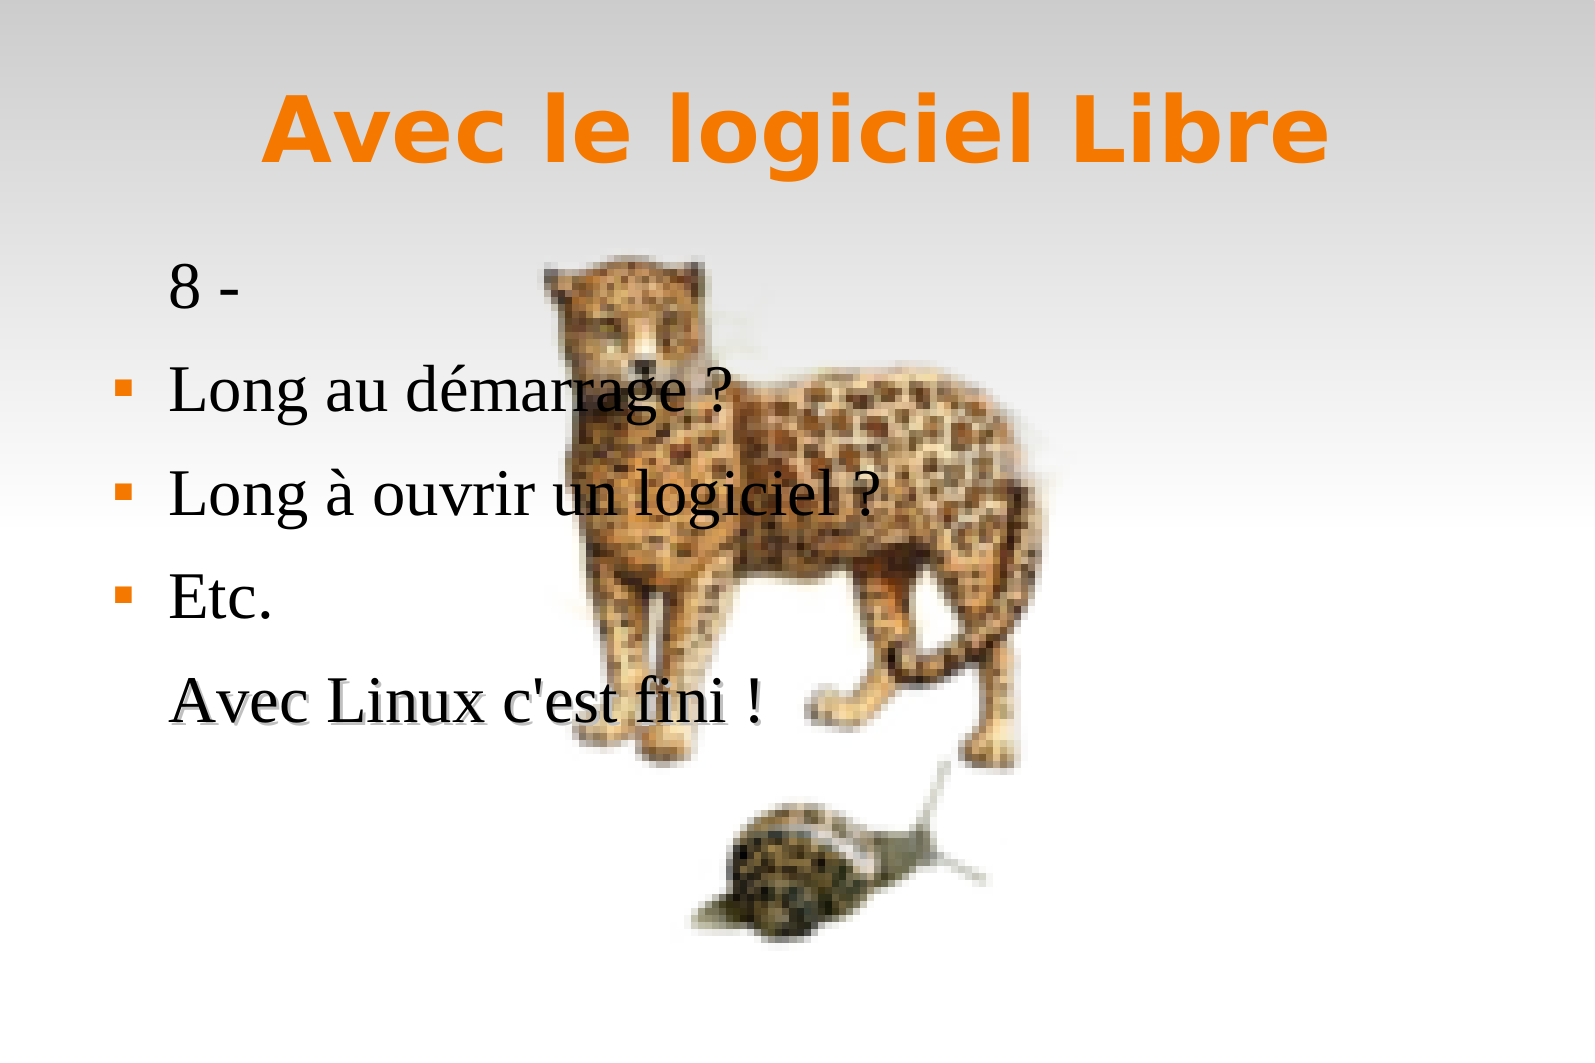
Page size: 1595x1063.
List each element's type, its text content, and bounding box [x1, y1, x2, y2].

title Avec le logiciel Libre [79, 42, 1515, 220]
list 8 - Long au démarrage ? Long à ouvrir un logiciel ? Etc. Avec Linux c'est fini ! [79, 248, 780, 951]
picture [780, 248, 1516, 951]
